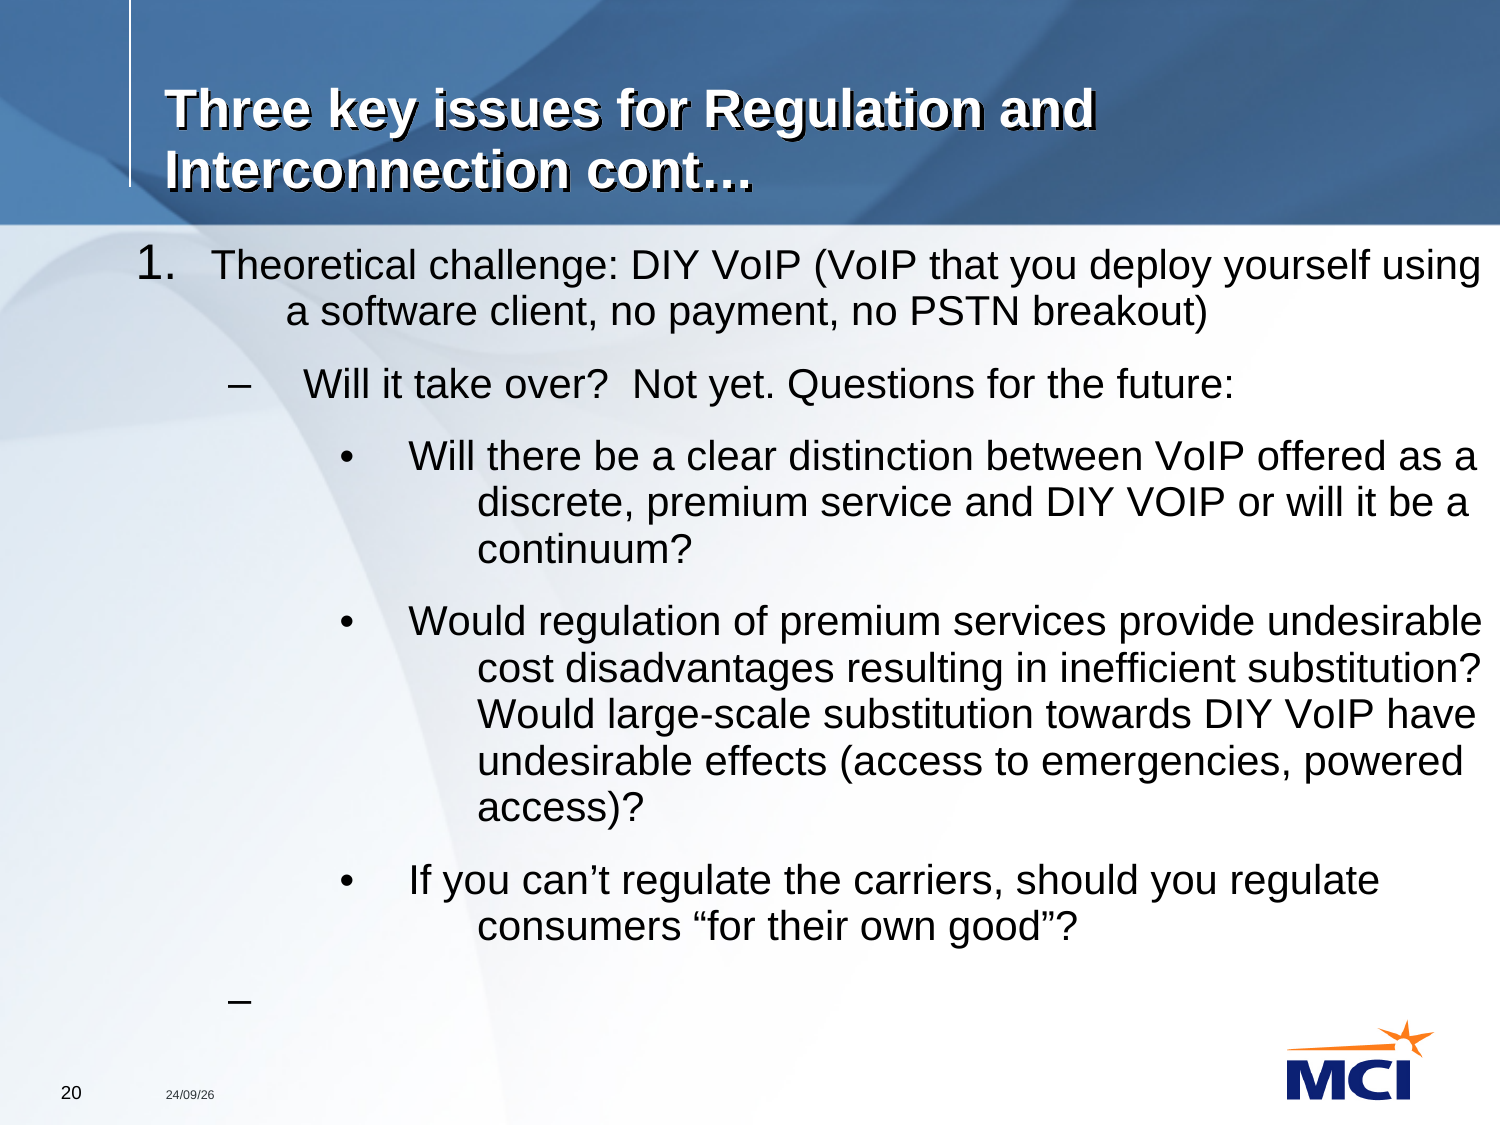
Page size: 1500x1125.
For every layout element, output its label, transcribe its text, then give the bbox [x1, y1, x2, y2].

picture [0, 0, 1500, 1125]
list Theoretical challenge: DIY VoIP (VoIP that you deploy yourself using a software client, no payment, no PSTN breakout) Will it take over? Not yet. Questions for the future: Will there be a clear distinction between VoIP offered as a discrete, premium service and DIY VOIP or will it be a continuum? Would regulation of premium services provide undesirable cost disadvantages resulting in inefficient substitution? Would large-scale substitution towards DIY VoIP have undesirable effects (access to emergencies, powered access)? If you can’t regulate the carriers, should you regulate consumers “for their own good”? [135, 241, 1500, 1083]
title Three key issues for Regulation and Interconnection cont… [164, 56, 1425, 201]
